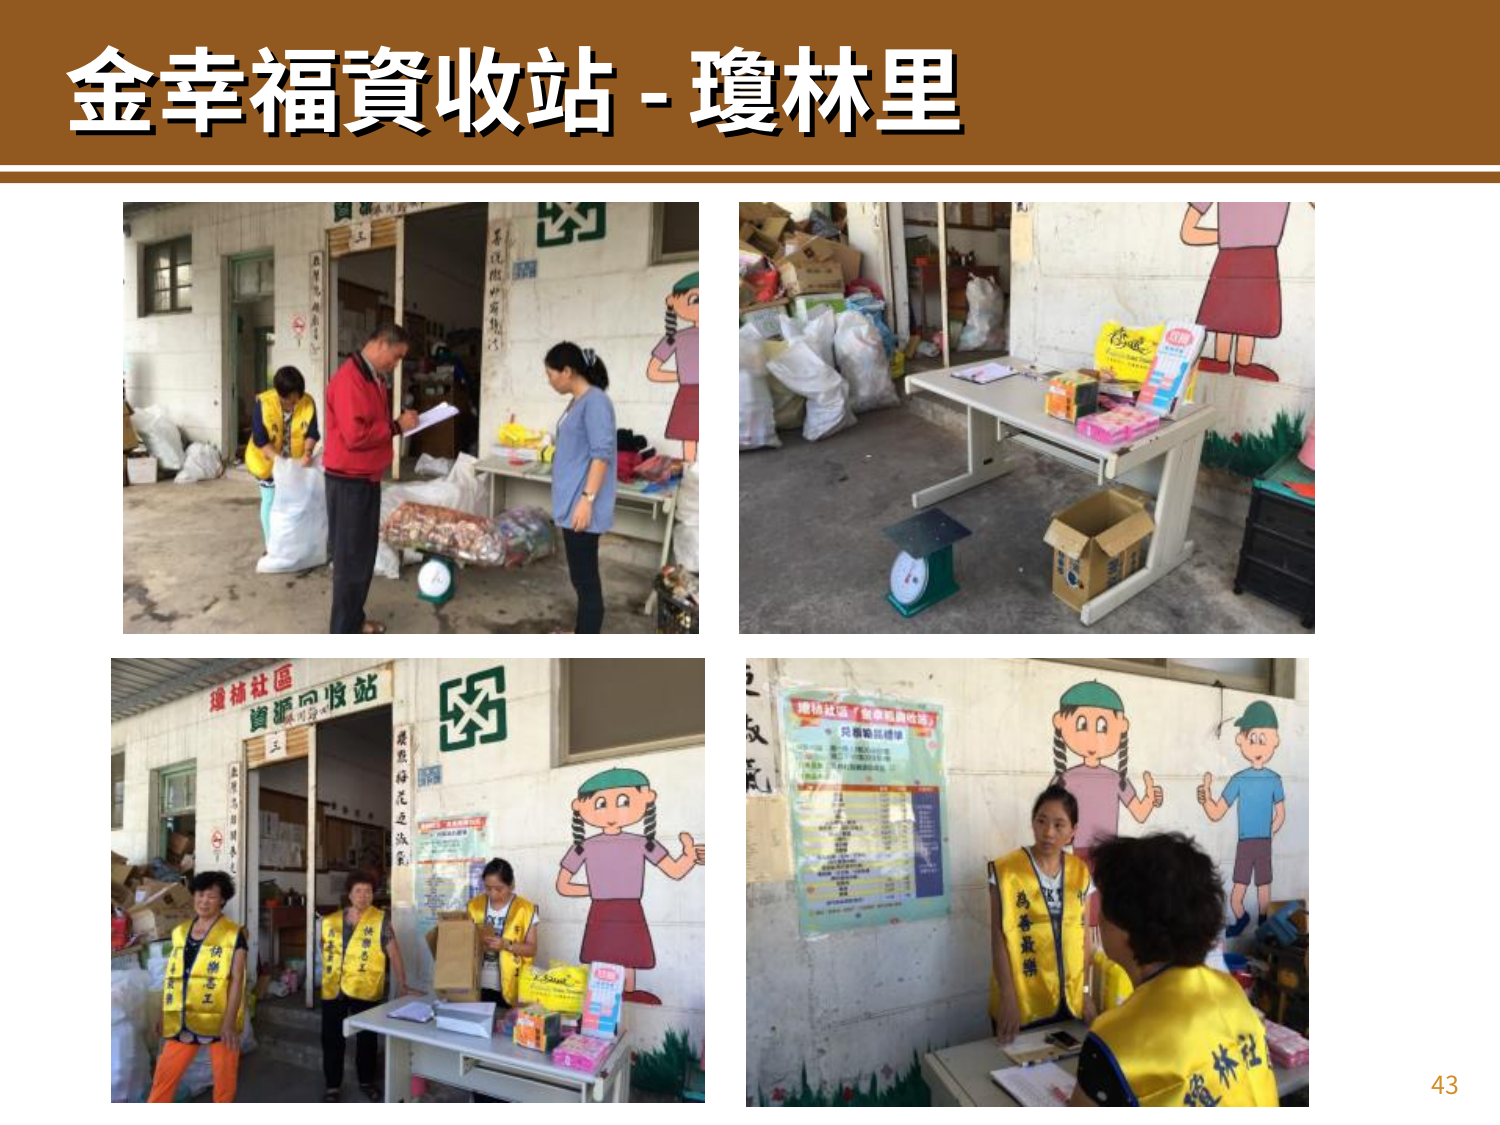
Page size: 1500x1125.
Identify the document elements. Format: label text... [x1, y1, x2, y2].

picture [739, 202, 1315, 634]
text_box <編號> [1350, 1061, 1475, 1103]
picture [111, 658, 705, 1103]
title 金幸福資收站-瓊林里 [50, 19, 1476, 157]
picture [746, 658, 1309, 1108]
picture [123, 202, 699, 634]
